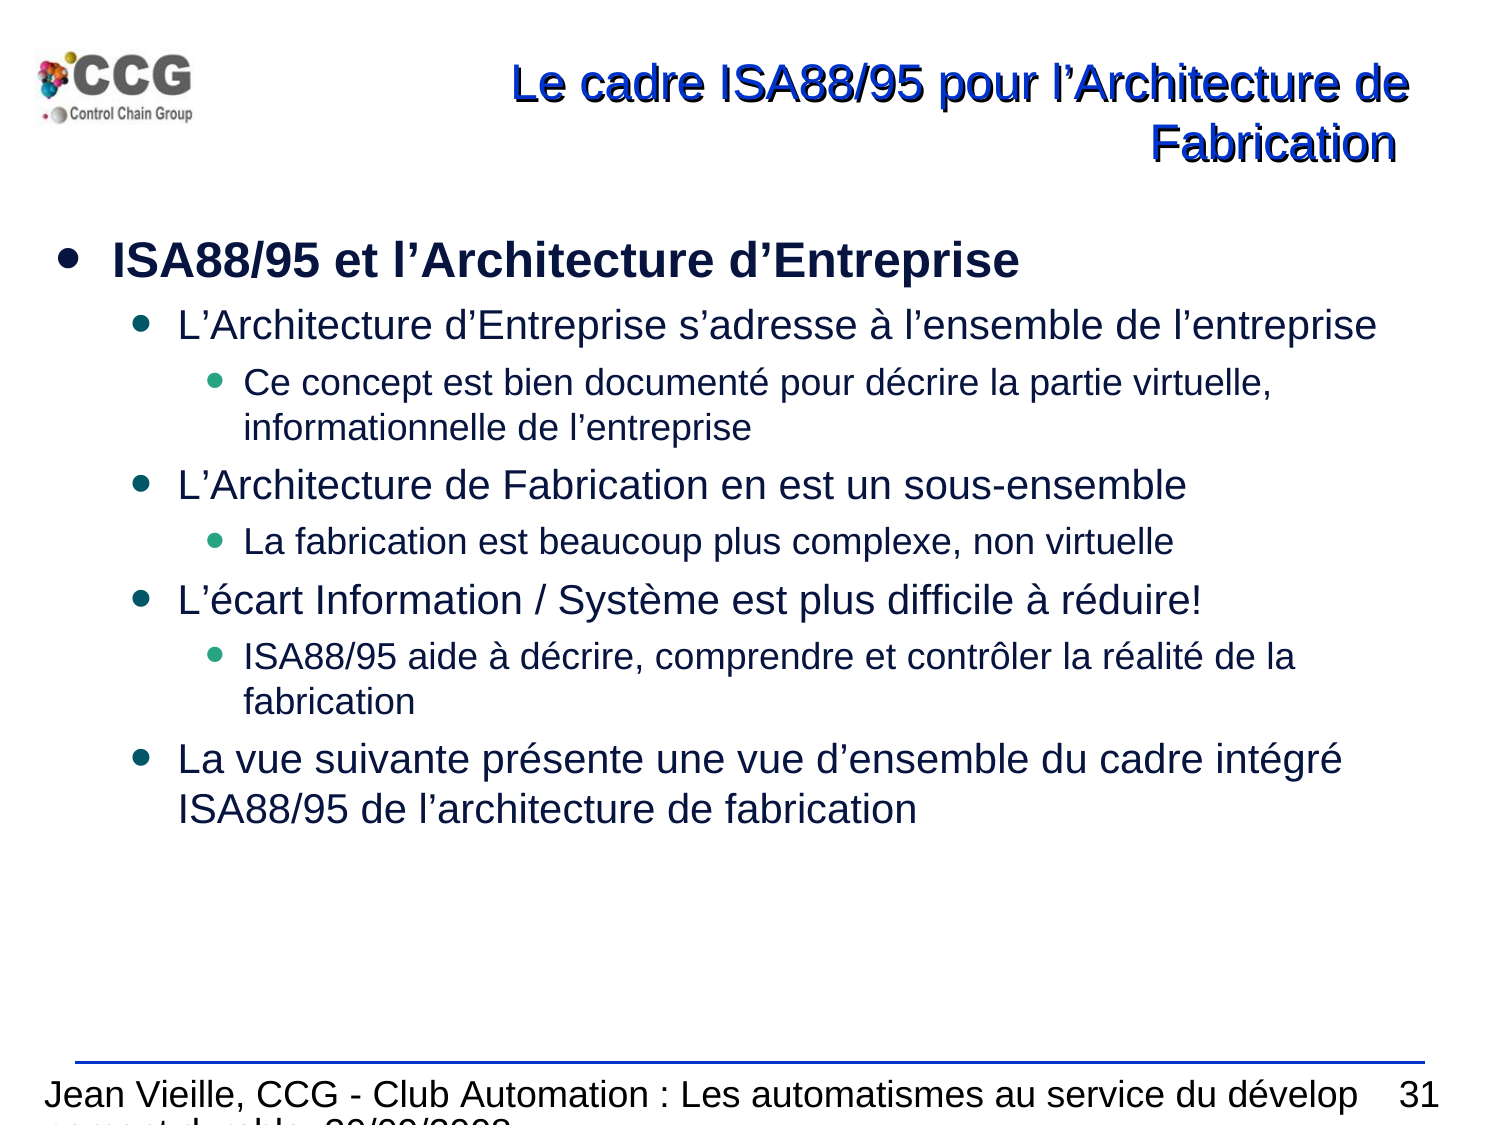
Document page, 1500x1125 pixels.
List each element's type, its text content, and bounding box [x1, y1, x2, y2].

title Le cadre ISA88/95 pour l’Architecture de Fabrication [236, 42, 1426, 178]
list ISA88/95 et l’Architecture d’Entreprise L’Architecture d’Entreprise s’adresse à l’ensemble de l’entreprise Ce concept est bien documenté pour décrire la partie virtuelle, informationnelle de l’entreprise L’Architecture de Fabrication en est un sous-ensemble La fabrication est beaucoup plus complexe, non virtuelle L’écart Information / Système est plus difficile à réduire! ISA88/95 aide à décrire, comprendre et contrôler la réalité de la fabrication La vue suivante présente une vue d’ensemble du cadre intégré ISA88/95 de l’architecture de fabrication [41, 220, 1459, 1041]
picture [35, 48, 195, 129]
